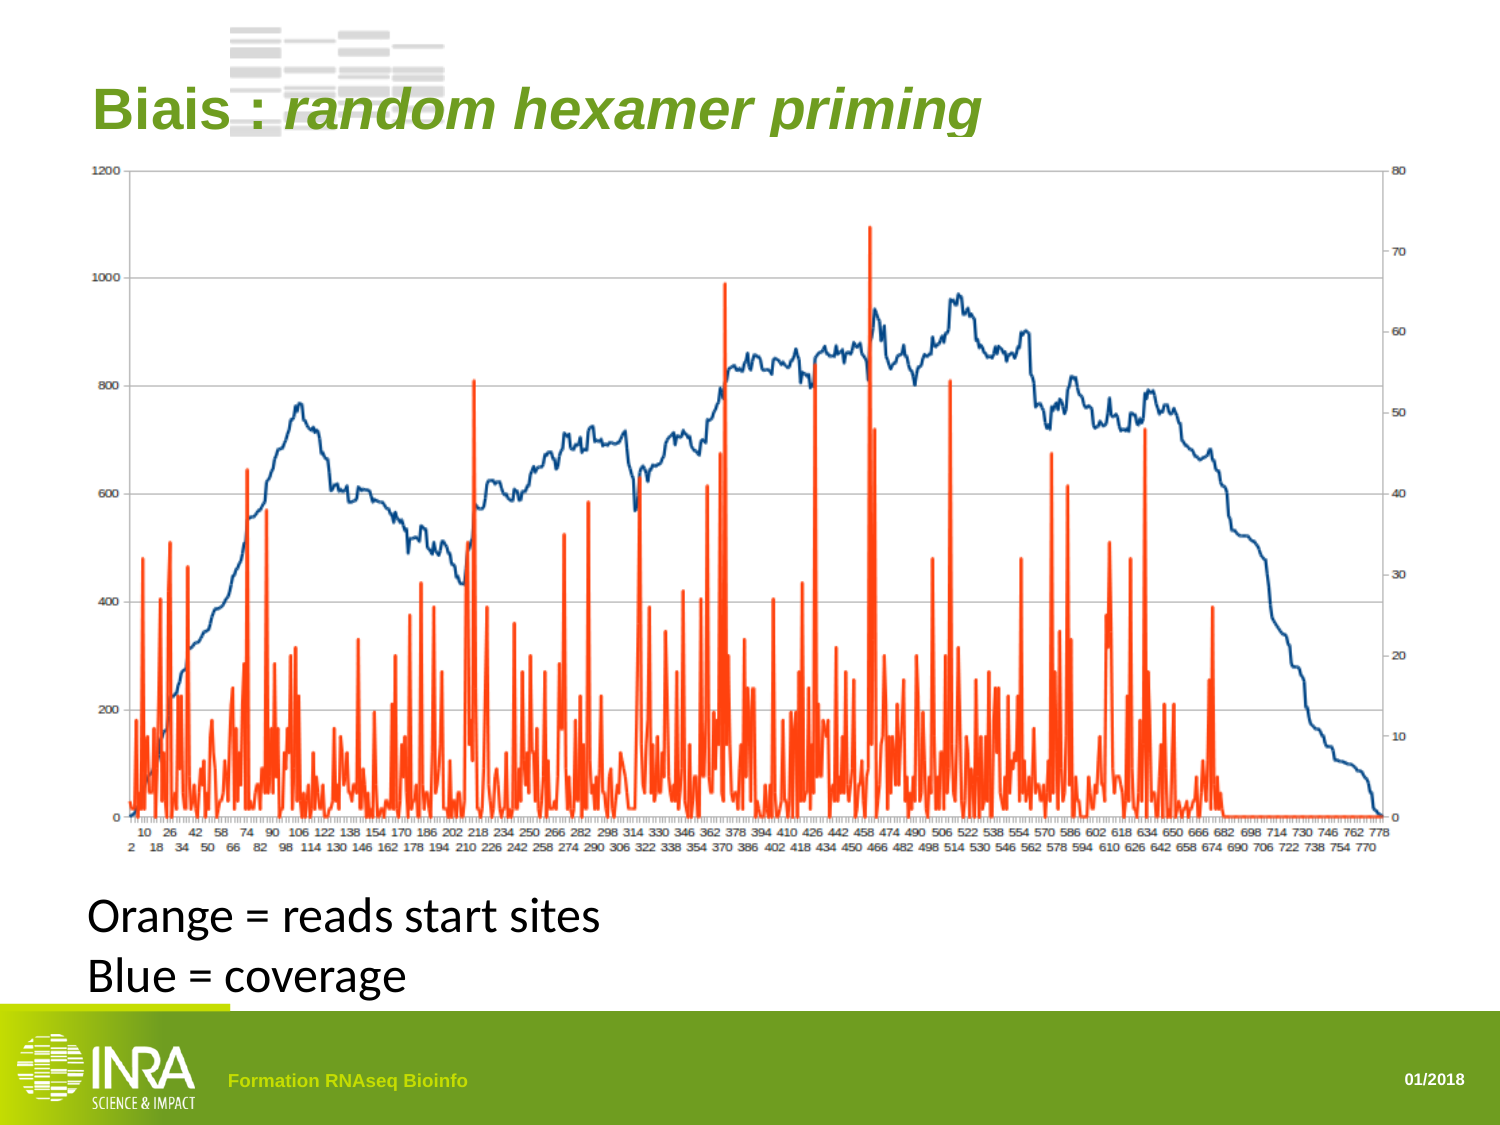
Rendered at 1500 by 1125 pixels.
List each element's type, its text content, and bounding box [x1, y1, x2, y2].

text_box Biais : random hexamer priming [78, 63, 1324, 220]
picture [17, 1034, 195, 1109]
text_box Orange = reads start sites Blue = coverage [72, 875, 1101, 1002]
picture [82, 137, 1435, 865]
picture [230, 7, 445, 63]
